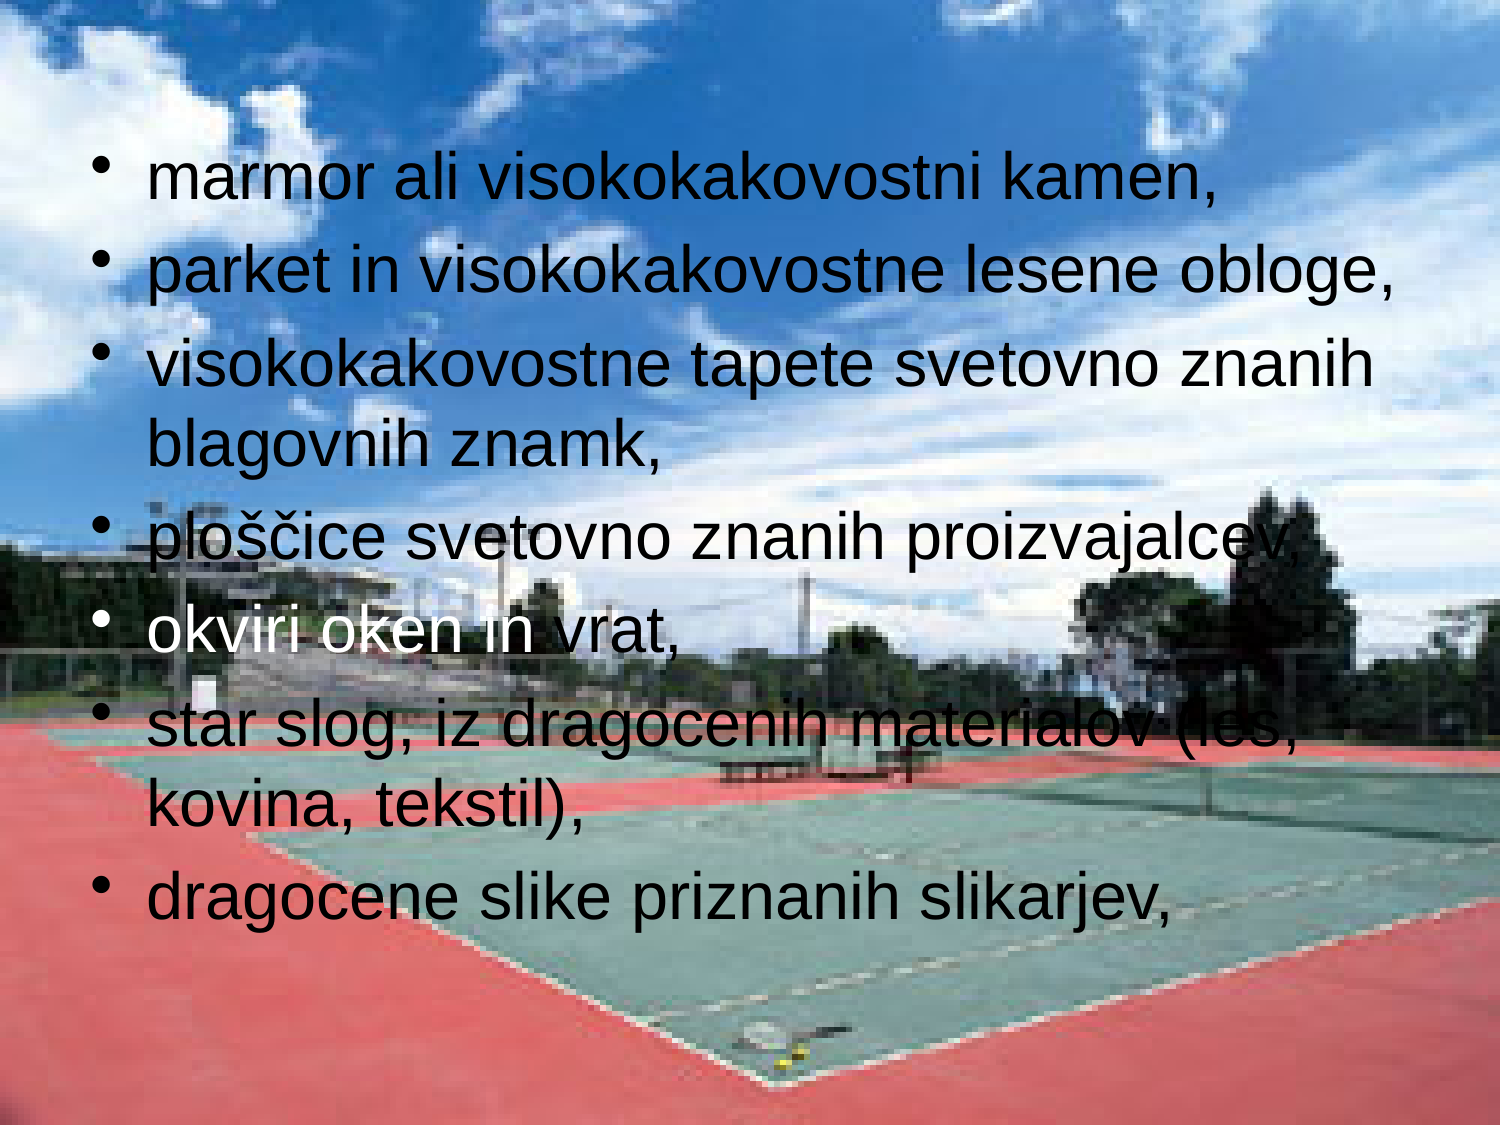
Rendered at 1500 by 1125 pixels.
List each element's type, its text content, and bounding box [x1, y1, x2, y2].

picture [0, 0, 1500, 1125]
list marmor ali visokokakovostni kamen, parket in visokokakovostne lesene obloge, visokokakovostne tapete svetovno znanih blagovnih znamk, ploščice svetovno znanih proizvajalcev, okviri oken in vrat, star slog, iz dragocenih materialov (les, kovina, tekstil), dragocene slike priznanih slikarjev, [75, 125, 1425, 1005]
